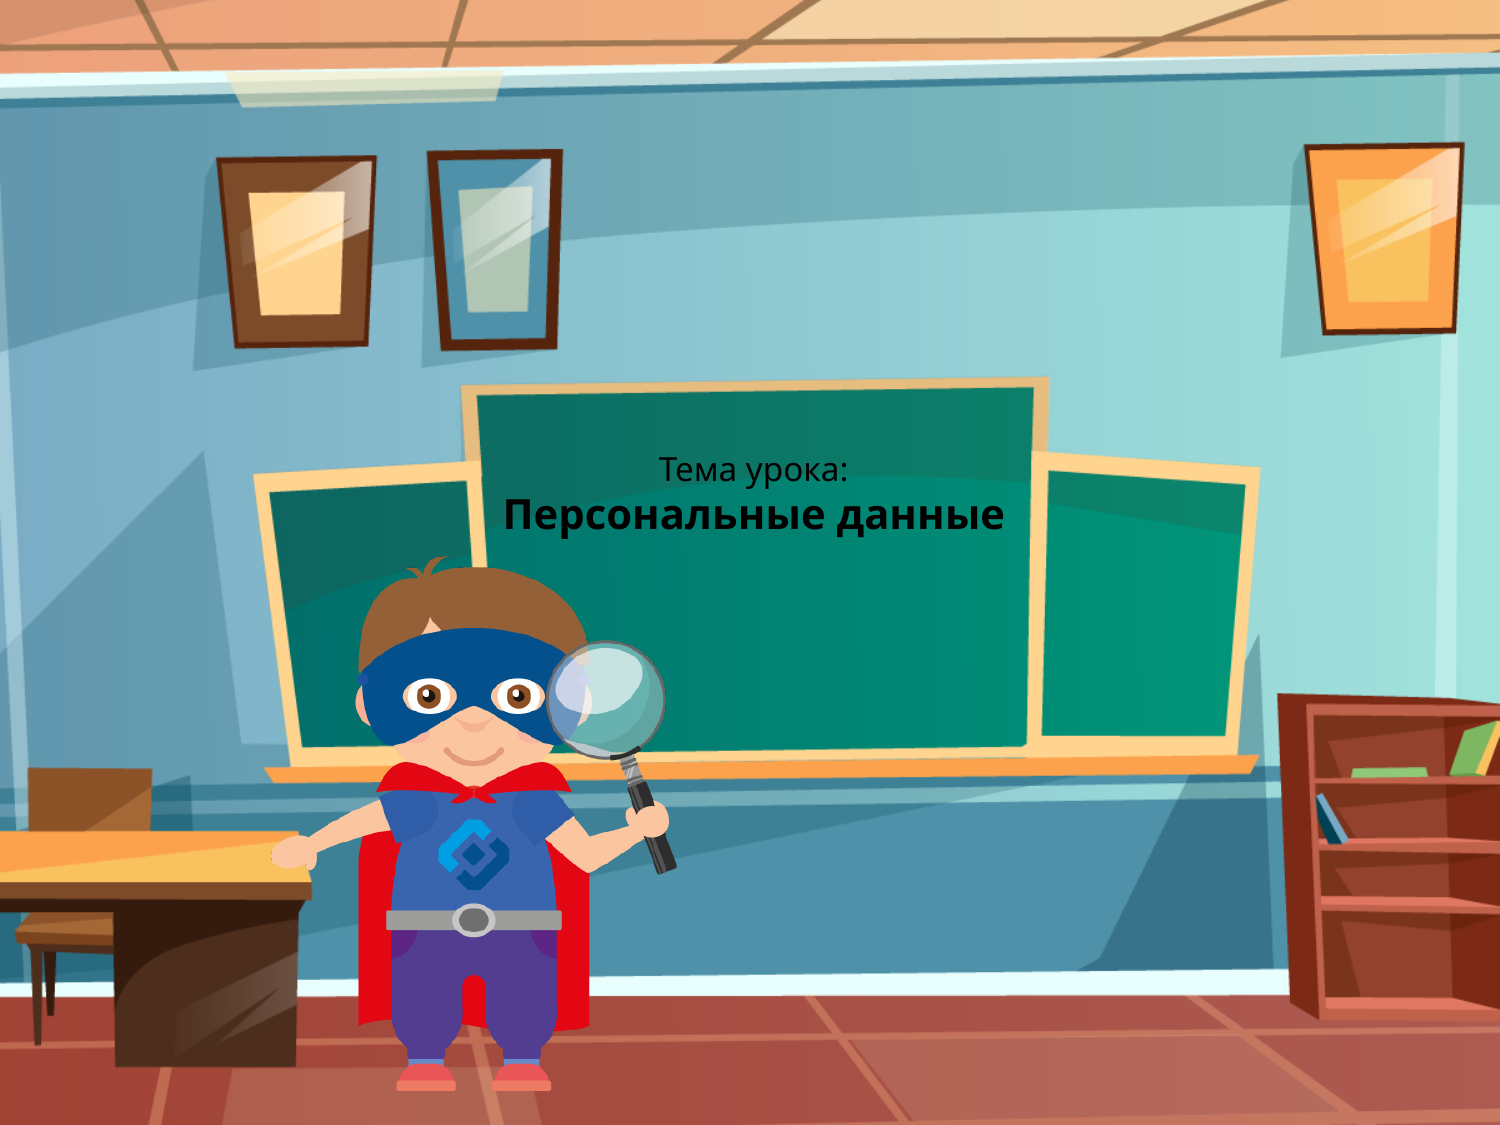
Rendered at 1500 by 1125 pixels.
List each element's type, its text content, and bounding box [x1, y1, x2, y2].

text_box Тема урока: Персональные данные [487, 440, 1021, 546]
picture [0, 0, 1500, 1125]
